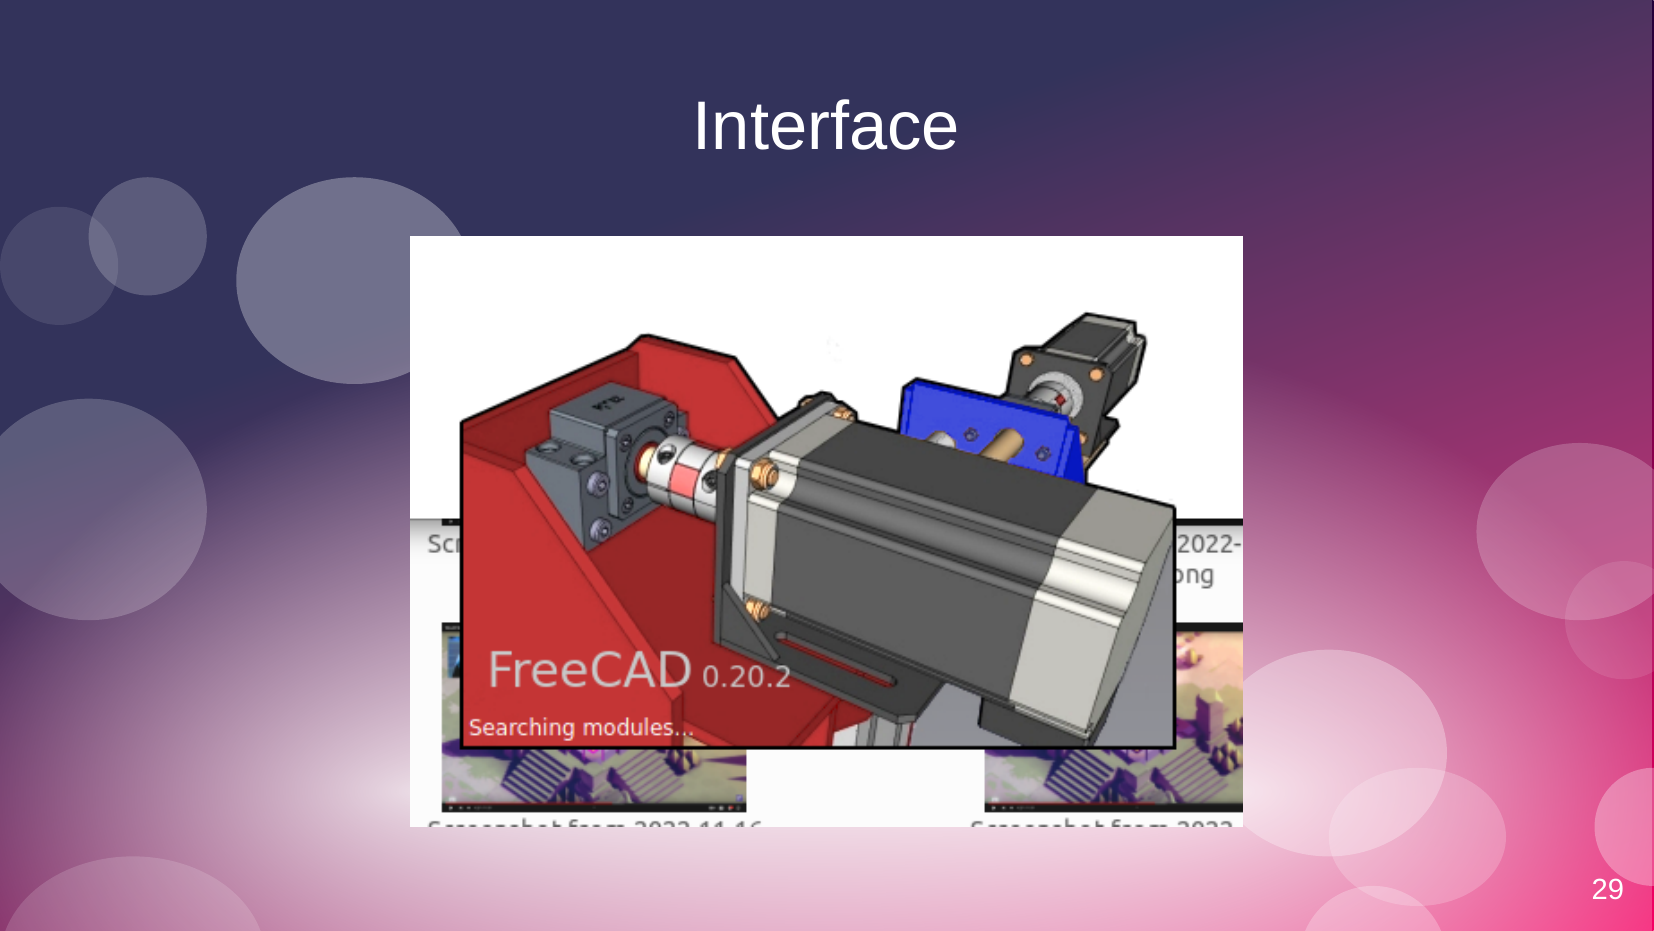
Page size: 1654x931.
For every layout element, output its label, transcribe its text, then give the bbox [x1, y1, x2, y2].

title Interface [88, 44, 1565, 207]
picture [410, 236, 1243, 827]
